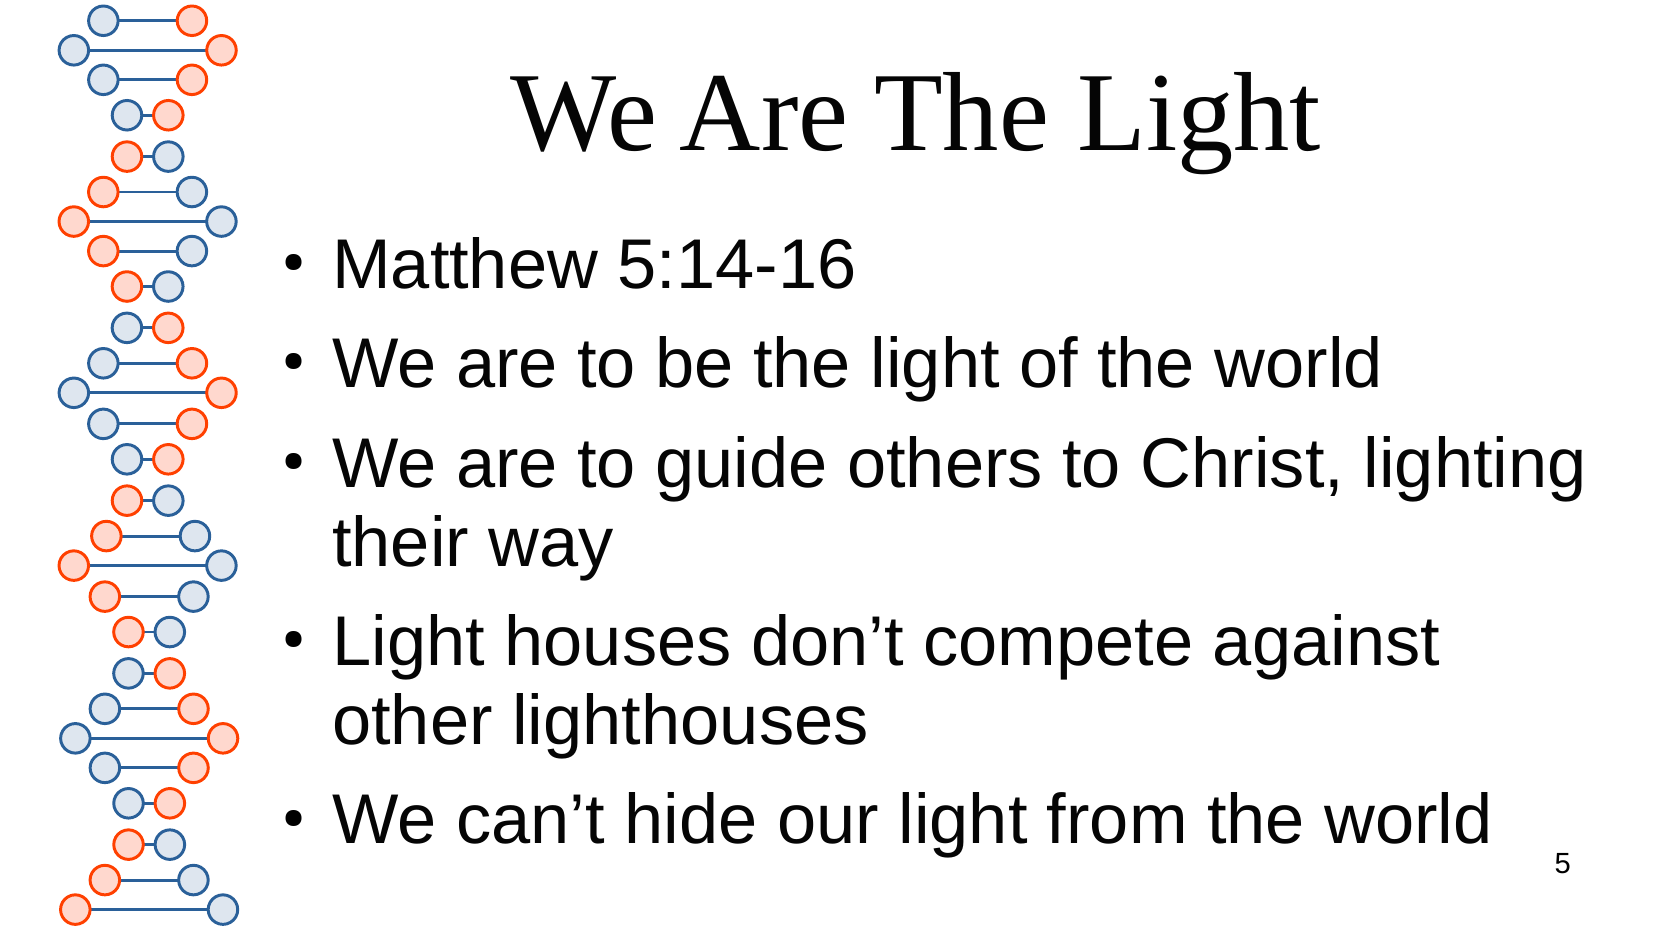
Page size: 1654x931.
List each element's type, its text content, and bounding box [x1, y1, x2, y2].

list Matthew 5:14-16 We are to be the light of the world We are to guide others to Christ, lighting their way Light houses don’t compete against other lighthouses We can’t hide our light from the world [265, 224, 1613, 863]
title We Are The Light [265, 35, 1595, 189]
